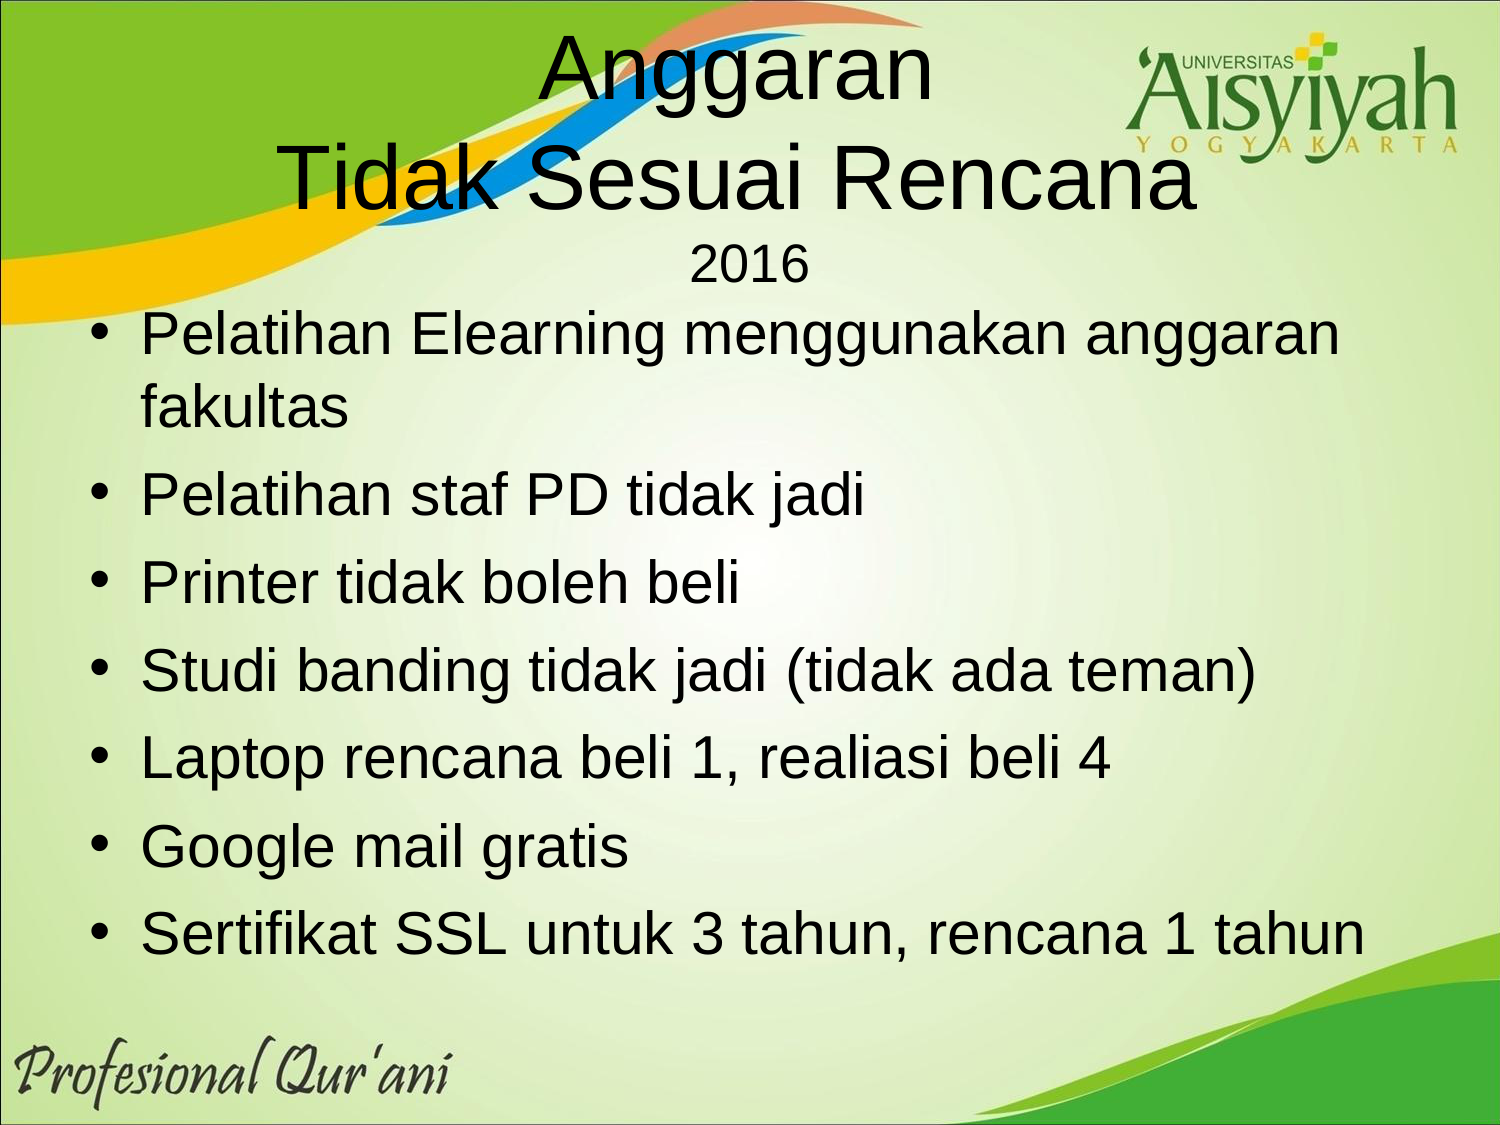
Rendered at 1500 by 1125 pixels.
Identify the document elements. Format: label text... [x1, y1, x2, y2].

title Anggaran Tidak Sesuai Rencana 2016 [75, 0, 1426, 286]
picture [0, 0, 1500, 1125]
list Pelatihan Elearning menggunakan anggaran fakultas Pelatihan staf PD tidak jadi Printer tidak boleh beli Studi banding tidak jadi (tidak ada teman) Laptop rencana beli 1, realiasi beli 4 Google mail gratis Sertifikat SSL untuk 3 tahun, rencana 1 tahun [75, 286, 1426, 1029]
